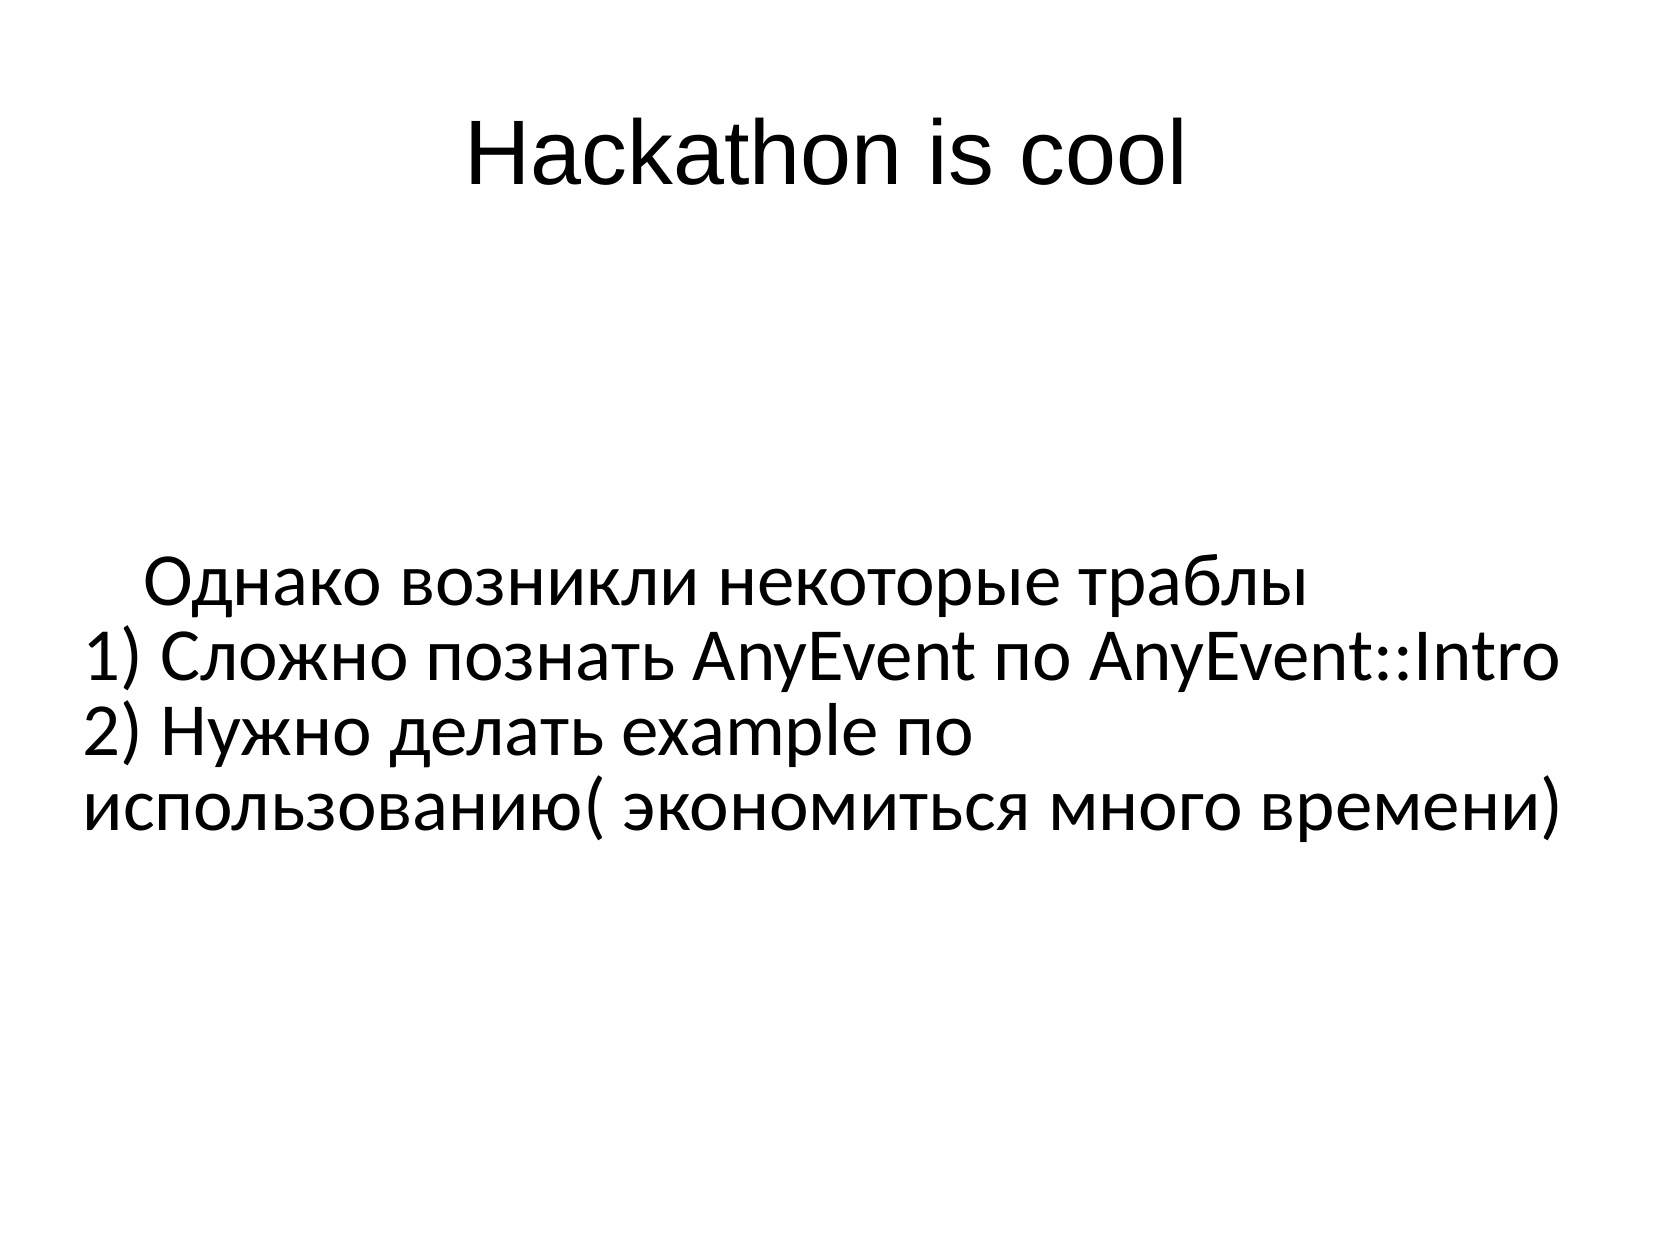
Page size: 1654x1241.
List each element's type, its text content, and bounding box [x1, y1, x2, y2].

subtitle Однако возникли некоторые траблы Сложно познать AnyEvent по AnyEvent::Intro Нужно делать example по использованию( экономиться много времени) [82, 297, 1571, 1102]
title Hackathon is cool [82, 56, 1571, 250]
